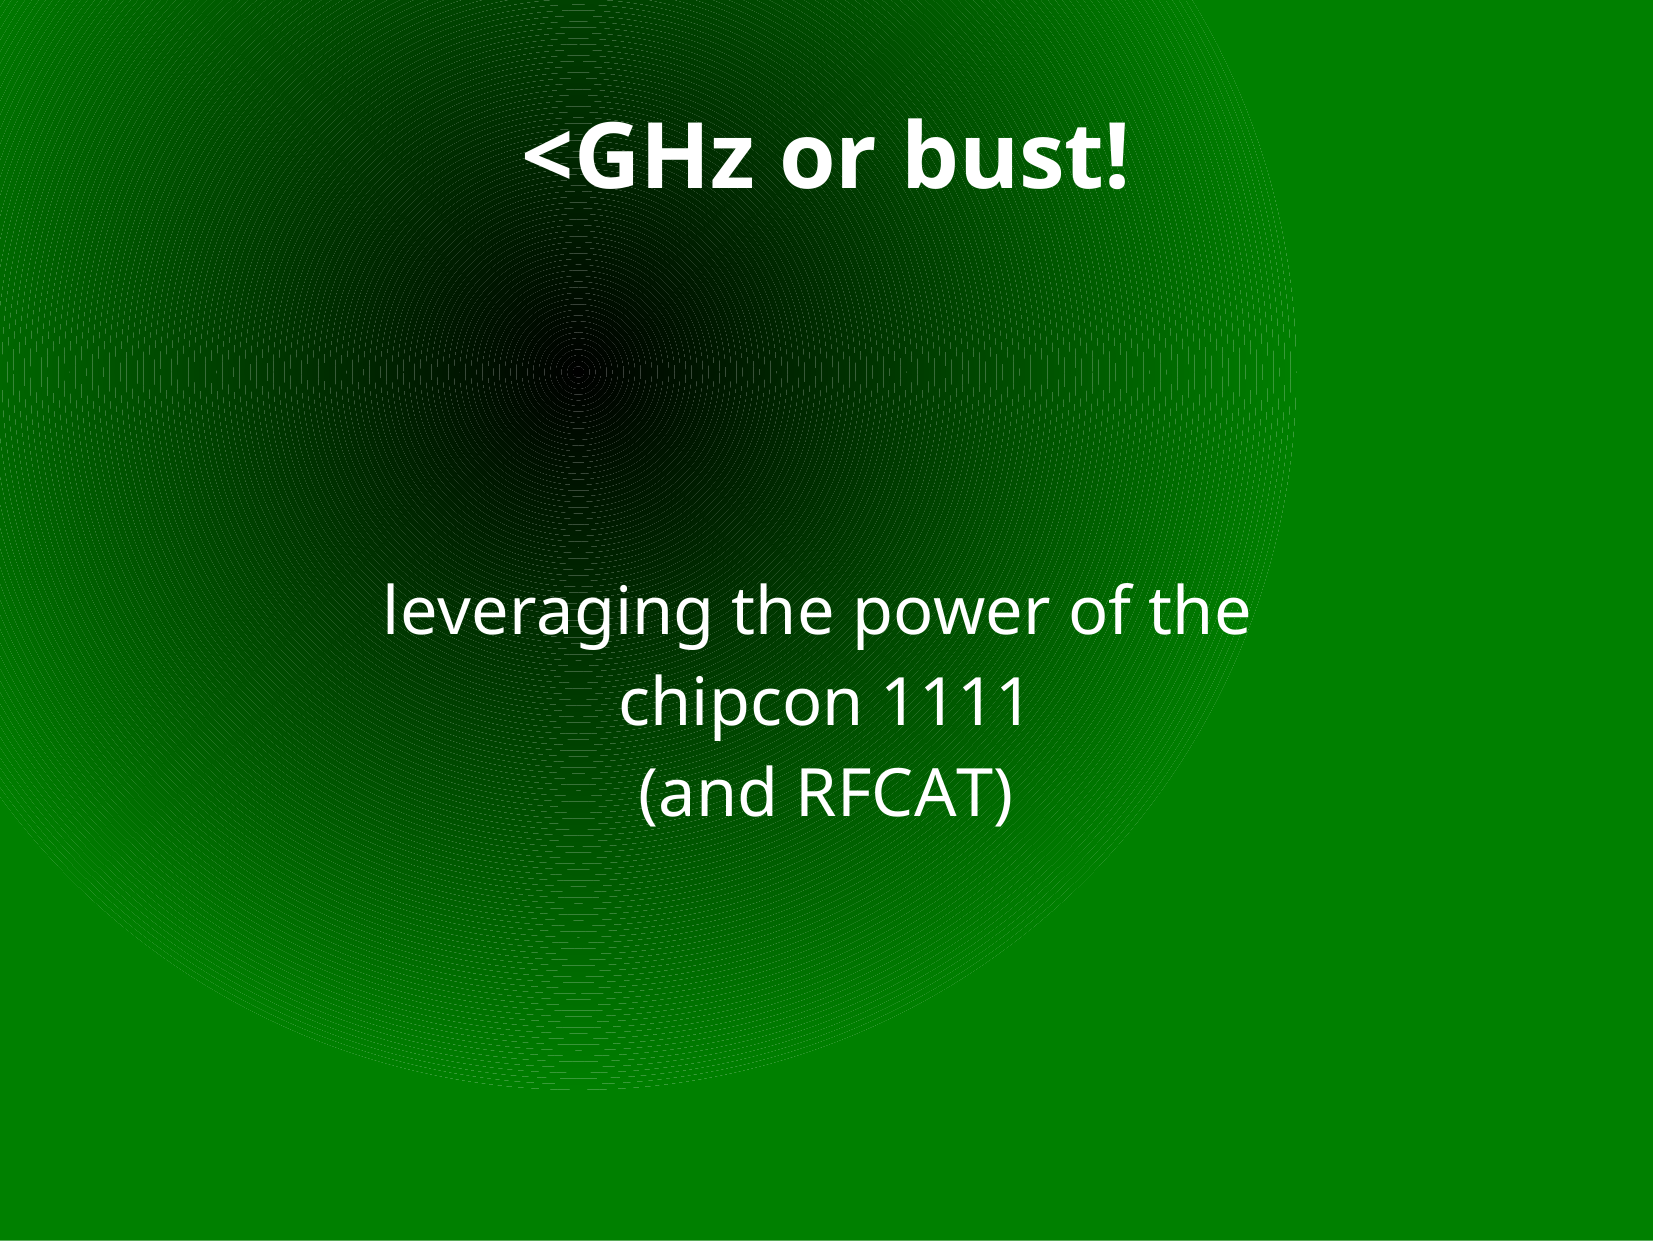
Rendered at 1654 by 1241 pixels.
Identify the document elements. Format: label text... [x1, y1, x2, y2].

title <GHz or bust! [82, 49, 1571, 257]
subtitle leveraging the power of the chipcon 1111 (and RFCAT) [82, 290, 1571, 1109]
